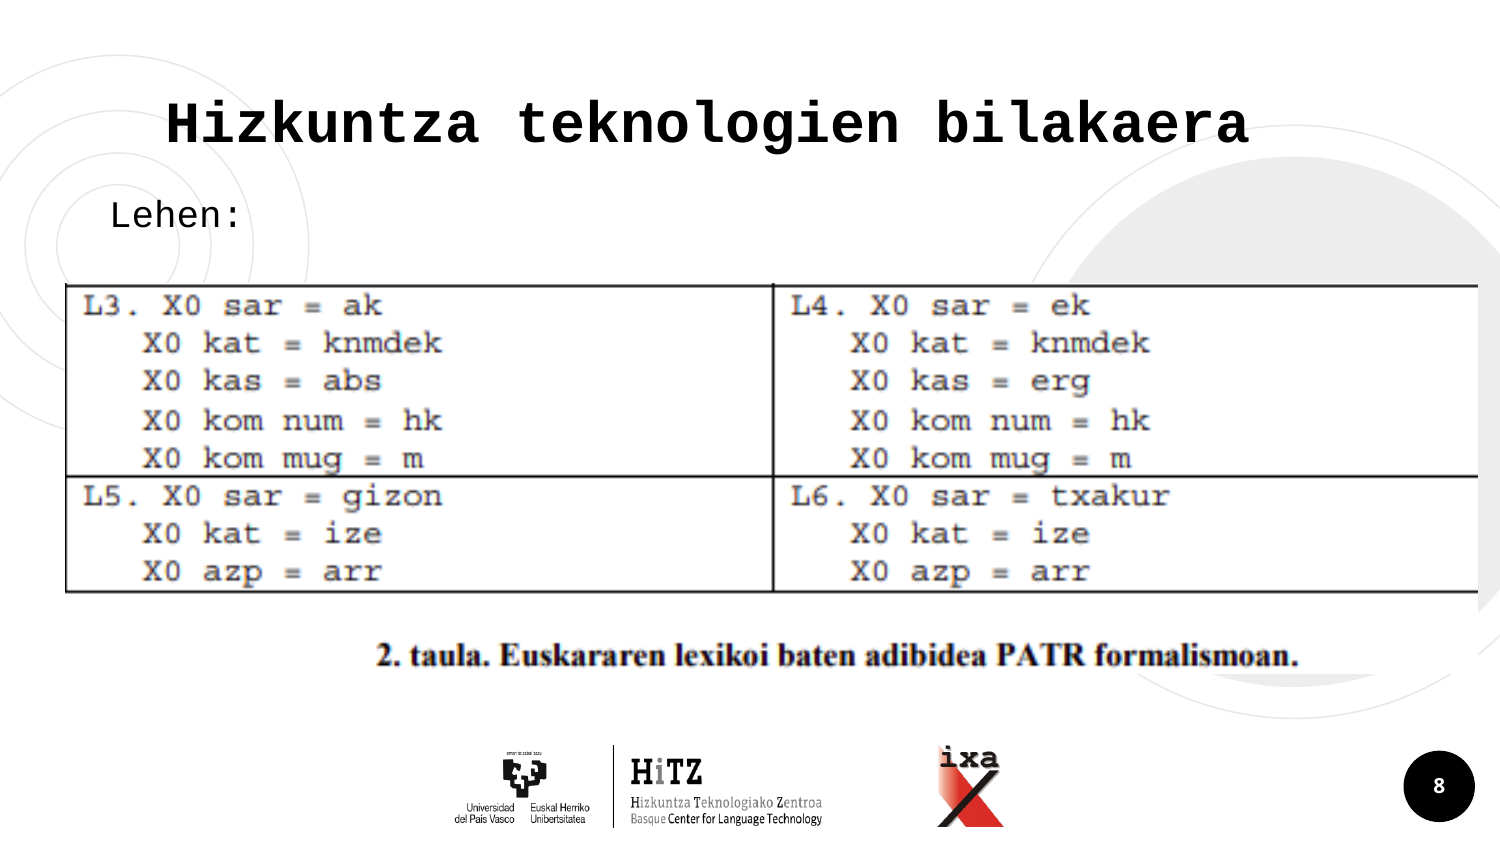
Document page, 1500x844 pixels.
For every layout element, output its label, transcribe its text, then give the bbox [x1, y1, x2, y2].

text_box Lehen: [94, 188, 331, 247]
title Hizkuntza teknologien bilakaera [165, 70, 1312, 183]
text_box <zenbakia> [1403, 750, 1475, 823]
picture [65, 283, 1478, 674]
picture [450, 745, 827, 828]
picture [937, 744, 1004, 827]
